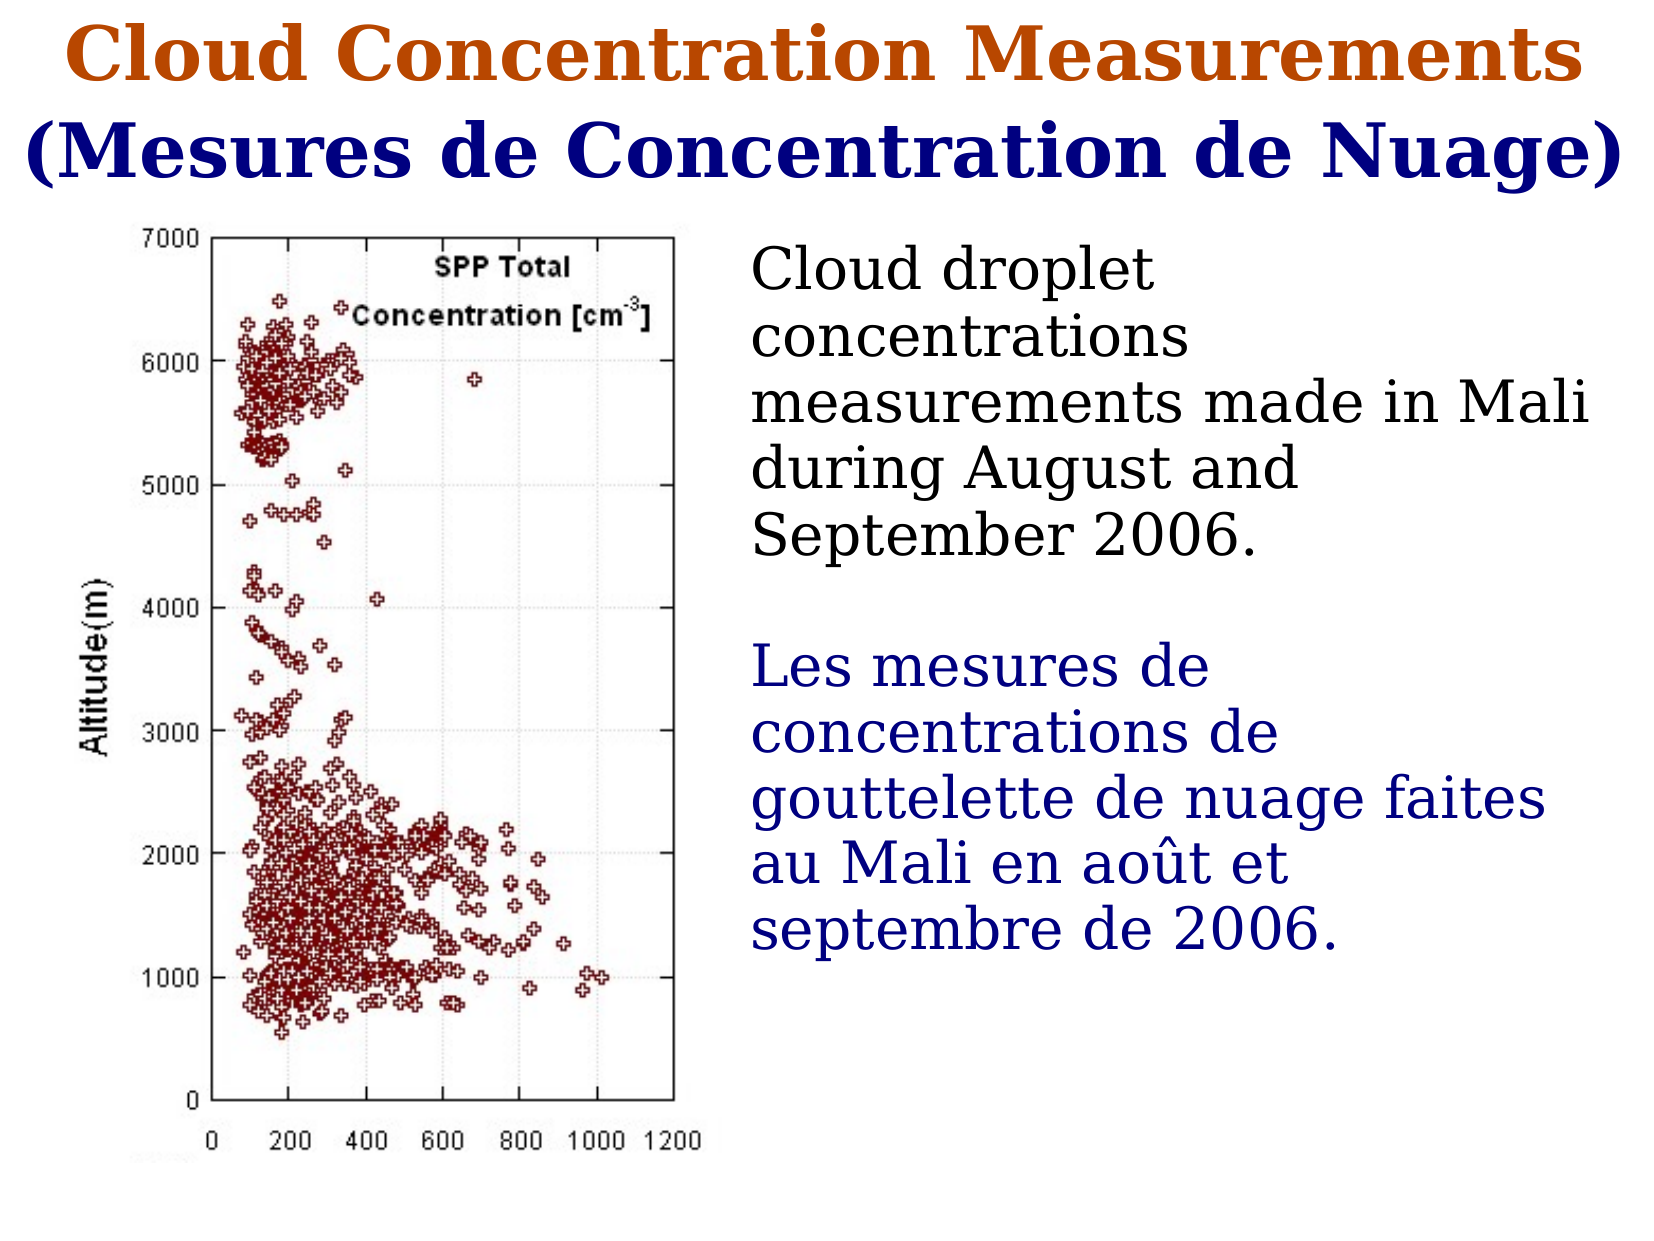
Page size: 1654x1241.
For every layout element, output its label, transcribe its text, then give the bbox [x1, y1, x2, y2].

picture [46, 193, 722, 1164]
text_box Cloud droplet concentrations measurements made in Mali during August and September 2006. Les mesures de concentrations de gouttelette de nuage faites au Mali en août et septembre de 2006. [722, 236, 1613, 1100]
title Cloud Concentration Measurements (Mesures de Concentration de Nuage)‏ [0, 16, 1651, 194]
